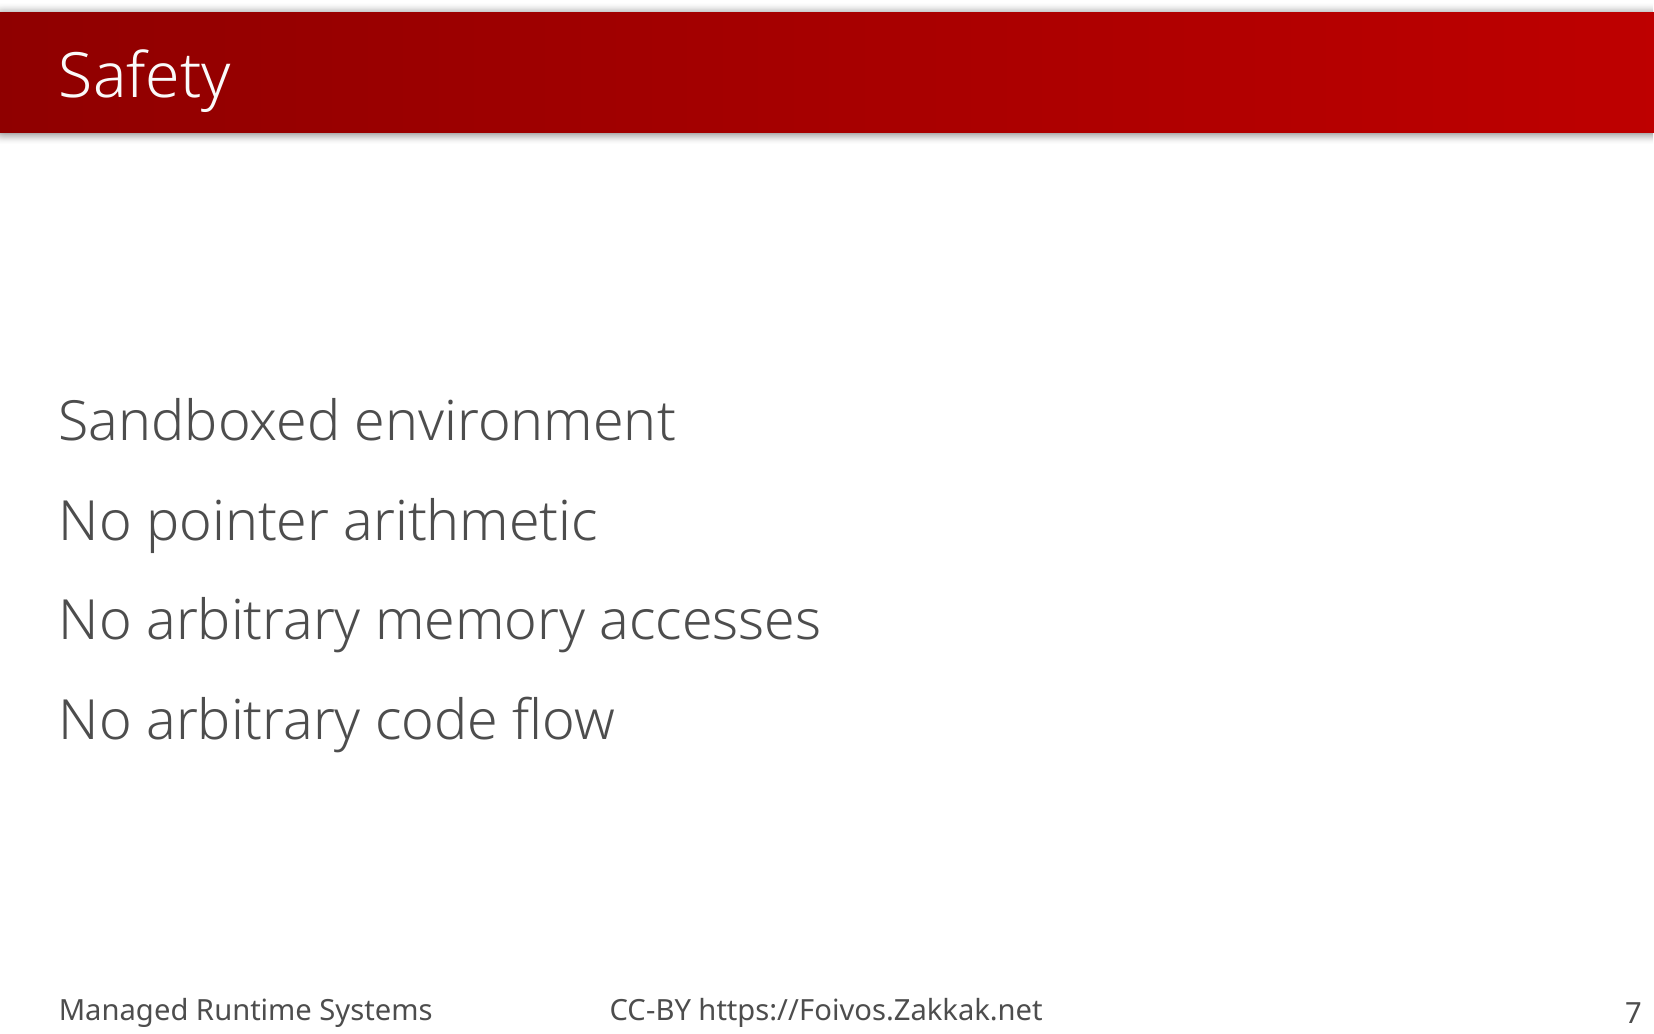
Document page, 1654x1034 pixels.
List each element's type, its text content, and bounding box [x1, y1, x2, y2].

title Safety [58, 0, 1531, 177]
list Sandboxed environment No pointer arithmetic No arbitrary memory accesses No arbitrary code flow [58, 177, 1594, 960]
